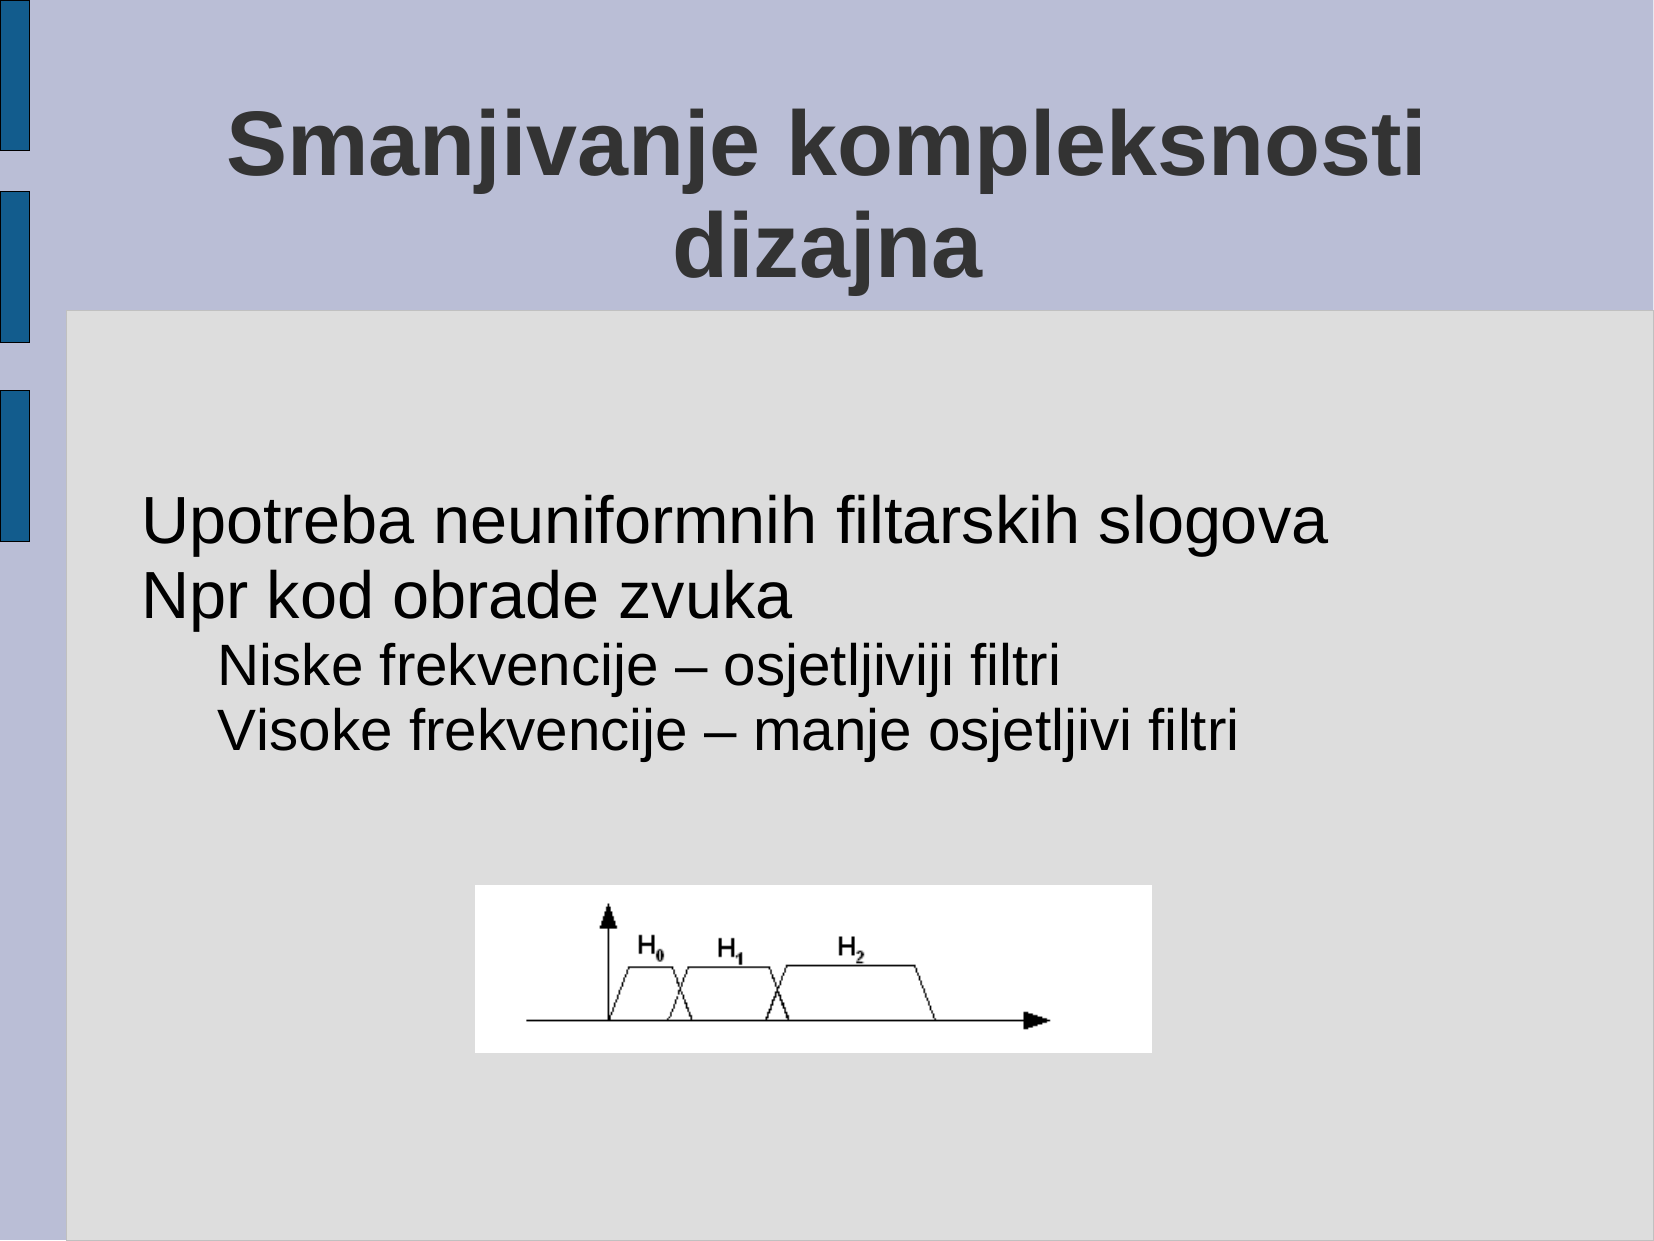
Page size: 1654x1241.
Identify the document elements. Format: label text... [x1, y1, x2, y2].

picture [475, 885, 1152, 1053]
list Upotreba neuniformnih filtarskih slogova Npr kod obrade zvuka Niske frekvencije – osjetljiviji filtri Visoke frekvencije – manje osjetljivi filtri [123, 483, 1536, 857]
title Smanjivanje kompleksnosti dizajna [121, 92, 1534, 298]
